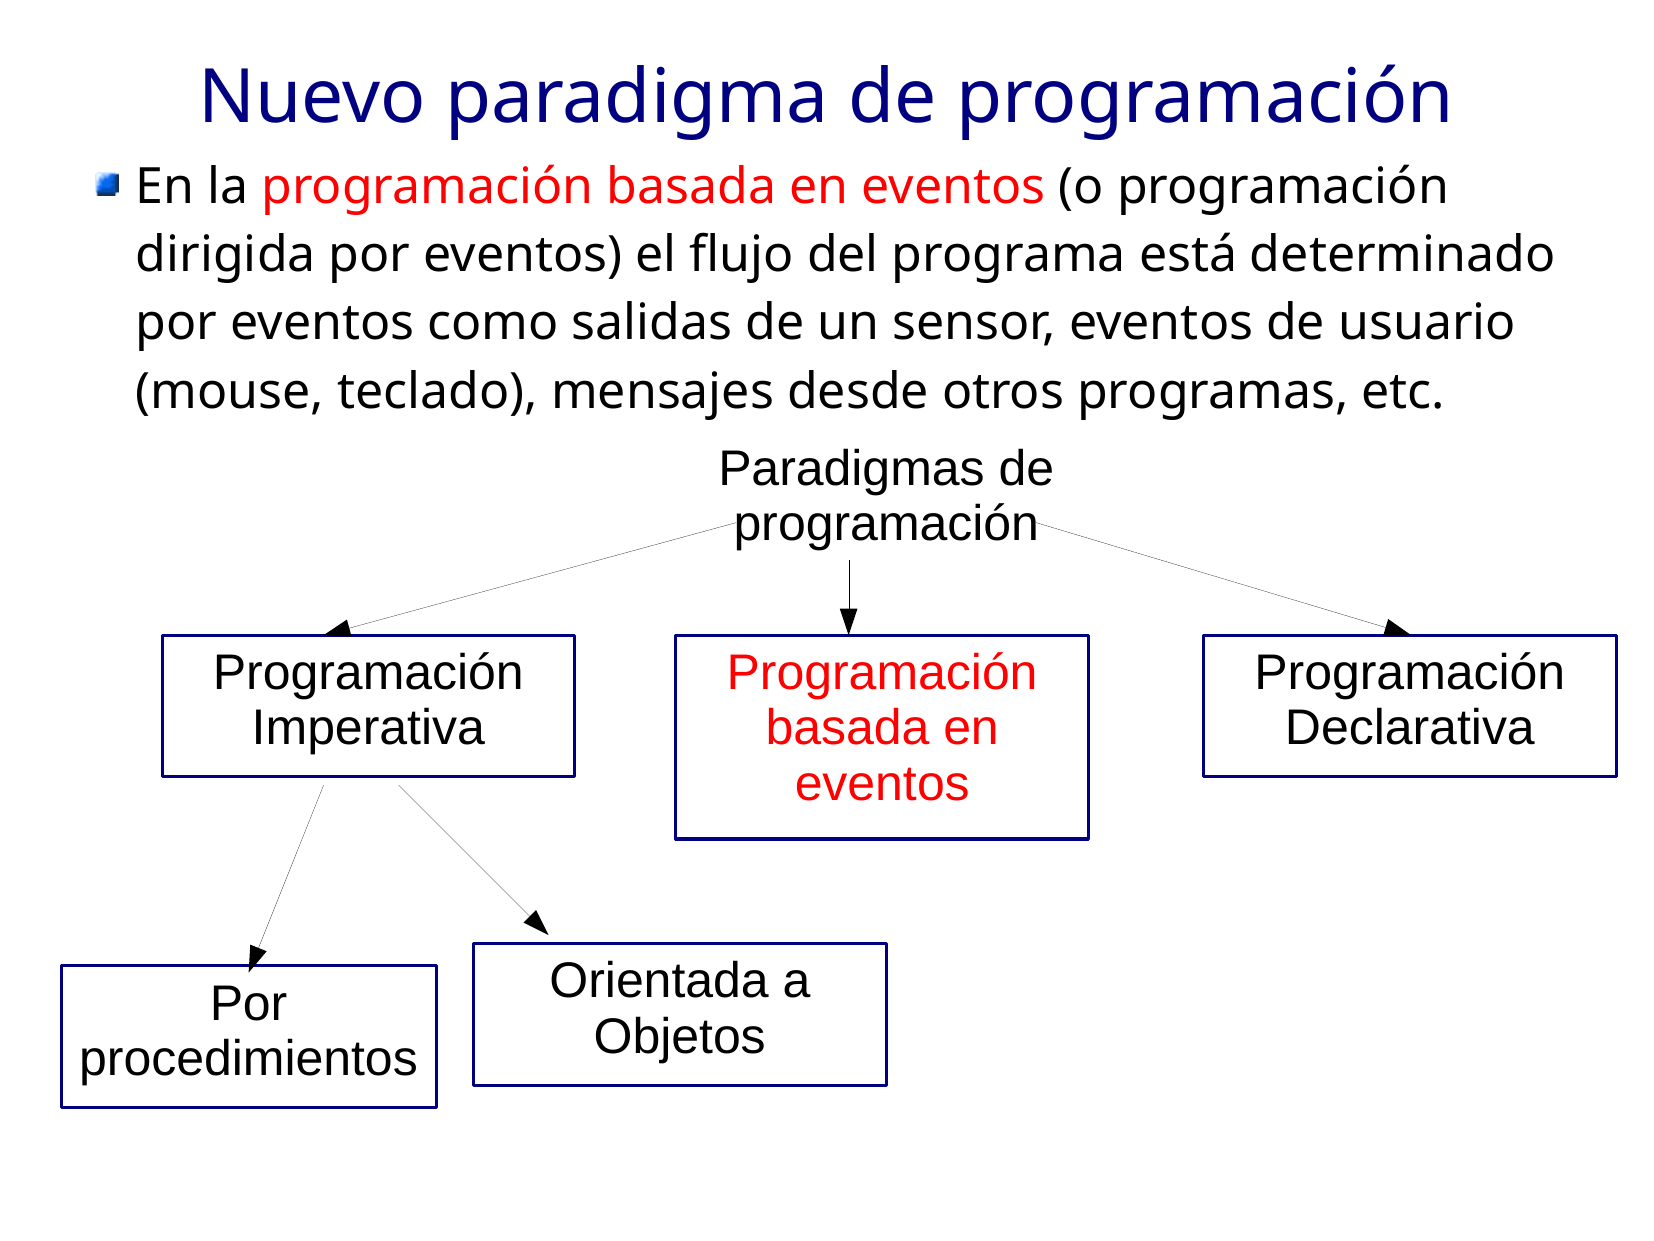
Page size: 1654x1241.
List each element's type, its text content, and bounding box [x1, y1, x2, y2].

title Nuevo paradigma de programación [82, 43, 1571, 145]
list En la programación basada en eventos (o programación dirigida por eventos) el flujo del programa está determinado por eventos como salidas de un sensor, eventos de usuario (mouse, teclado), mensajes desde otros programas, etc. [82, 150, 1571, 488]
text_box Programación Imperativa [162, 635, 575, 777]
text_box Por procedimientos [61, 965, 437, 1108]
text_box Orientada a Objetos [473, 943, 887, 1086]
text_box Programación Declarativa [1203, 635, 1617, 777]
text_box Paradigmas de programación [680, 430, 1093, 573]
text_box Programación basada en eventos [675, 635, 1089, 839]
